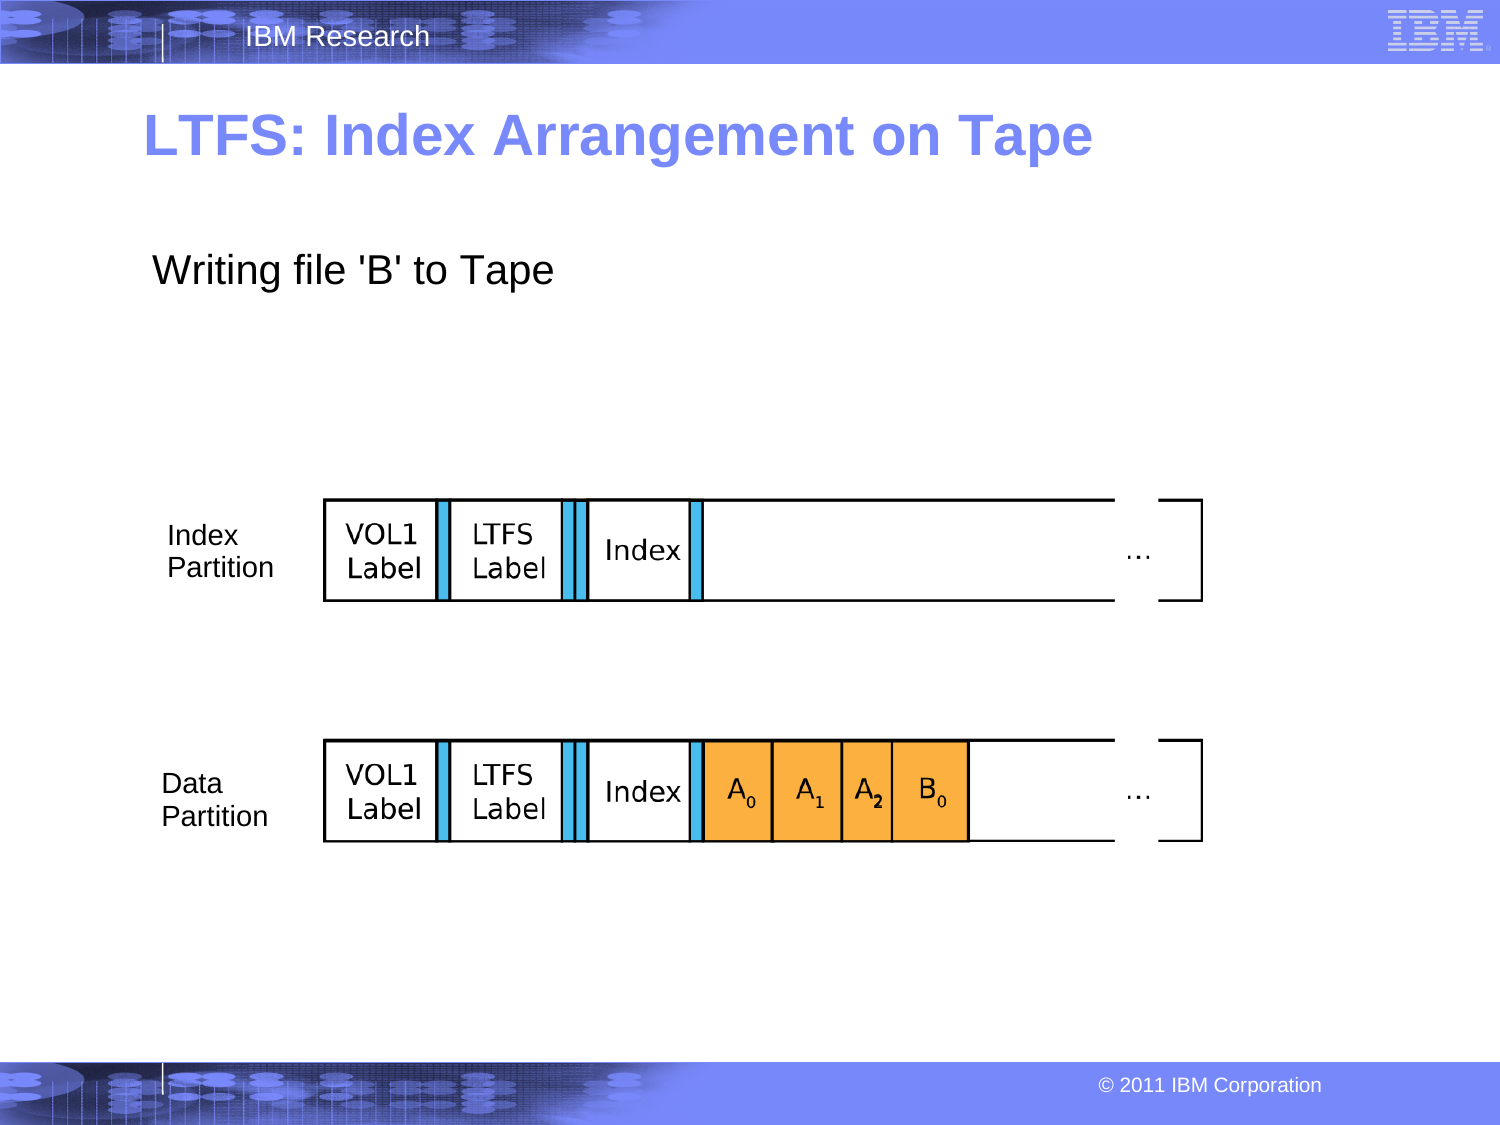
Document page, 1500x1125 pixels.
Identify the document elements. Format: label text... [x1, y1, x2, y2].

text_box Writing file 'B' to Tape [137, 239, 570, 301]
text_box Index Partition [152, 511, 290, 592]
text_box Data Partition [146, 759, 284, 840]
picture [0, 1063, 1500, 1125]
title LTFS: Index Arrangement on Tape [128, 87, 1480, 181]
picture [323, 497, 1203, 847]
picture [1, 1, 1500, 63]
